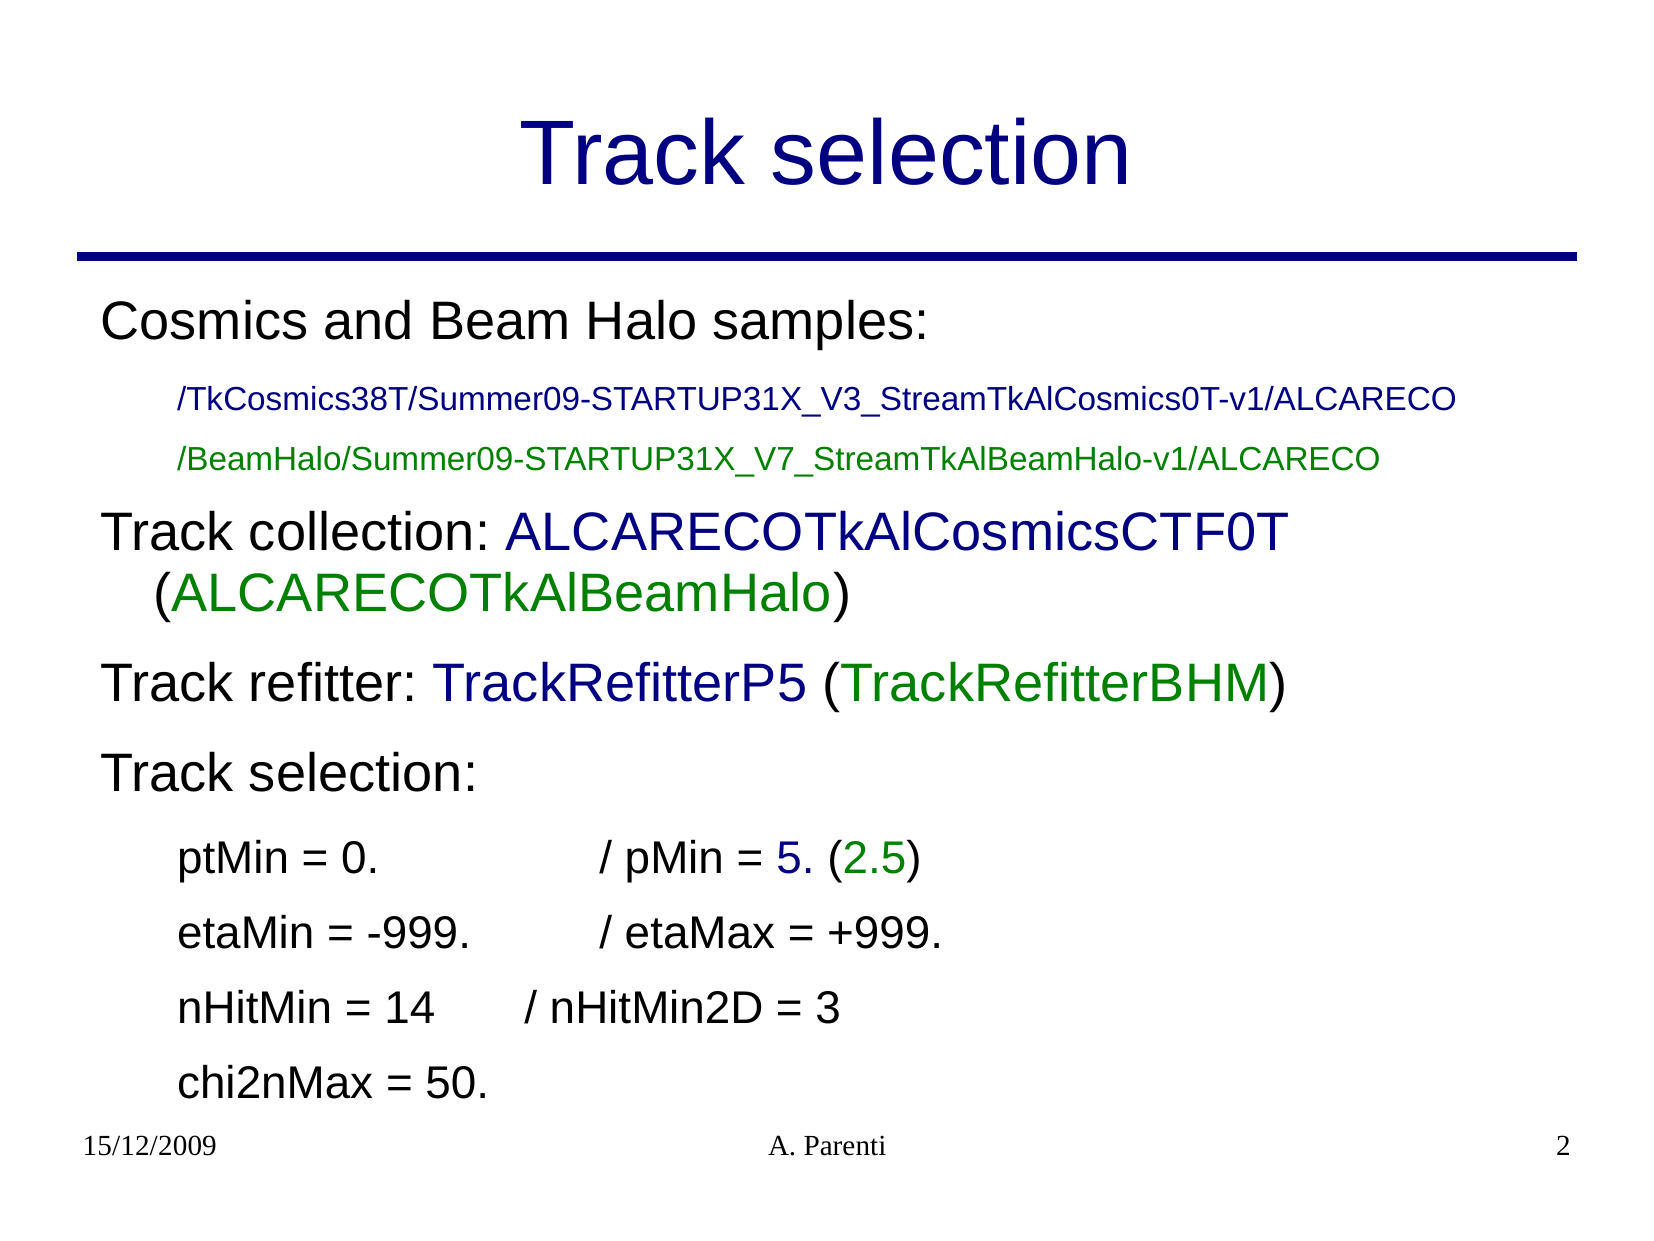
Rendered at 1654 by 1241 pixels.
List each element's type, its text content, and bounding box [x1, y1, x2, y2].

title Track selection [82, 56, 1571, 250]
list Cosmics and Beam Halo samples: /TkCosmics38T/Summer09-STARTUP31X_V3_StreamTkAlCosmics0T-v1/ALCARECO /BeamHalo/Summer09-STARTUP31X_V7_StreamTkAlBeamHalo-v1/ALCARECO Track collection: ALCARECOTkAlCosmicsCTF0T (ALCARECOTkAlBeamHalo) Track refitter: TrackRefitterP5 (TrackRefitterBHM) Track selection: ptMin = 0. / pMin = 5. (2.5) etaMin = -999. / etaMax = +999. nHitMin = 14 / nHitMin2D = 3 chi2nMax = 50. [82, 290, 1571, 1109]
